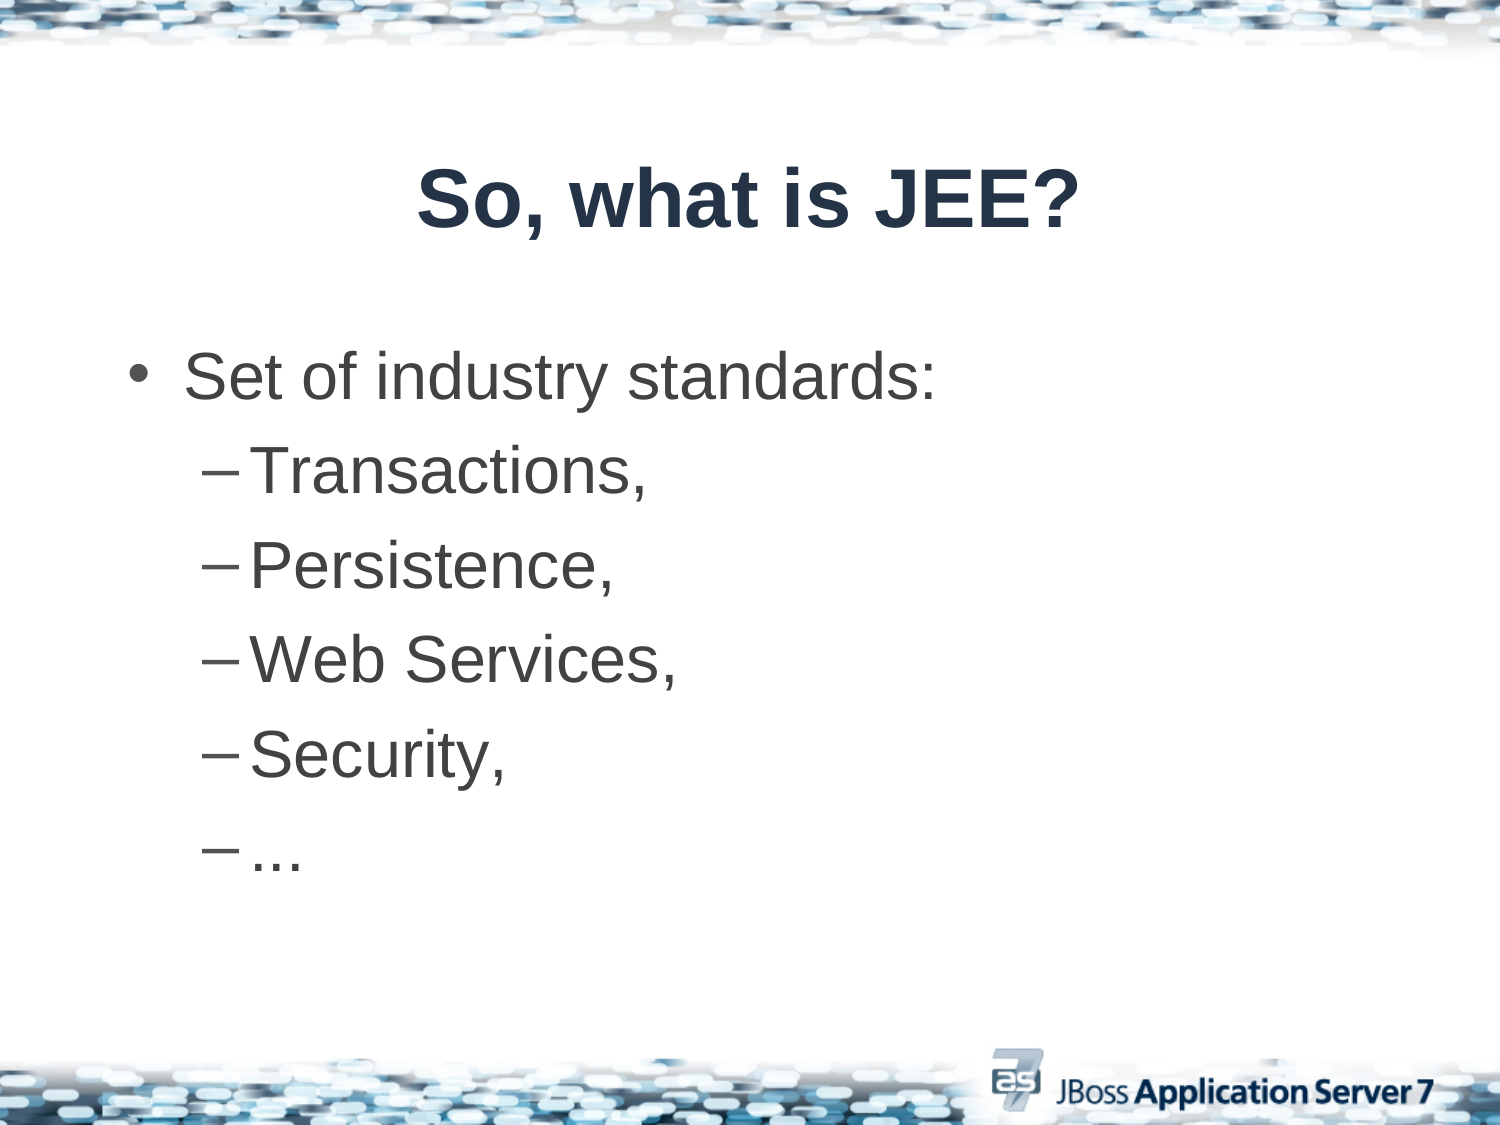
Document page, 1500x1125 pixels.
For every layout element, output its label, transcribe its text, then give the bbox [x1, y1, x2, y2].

picture [0, 0, 1500, 1125]
list Set of industry standards: Transactions, Persistence, Web Services, Security, ... [112, 324, 1388, 1001]
title So, what is JEE? [112, 68, 1388, 320]
